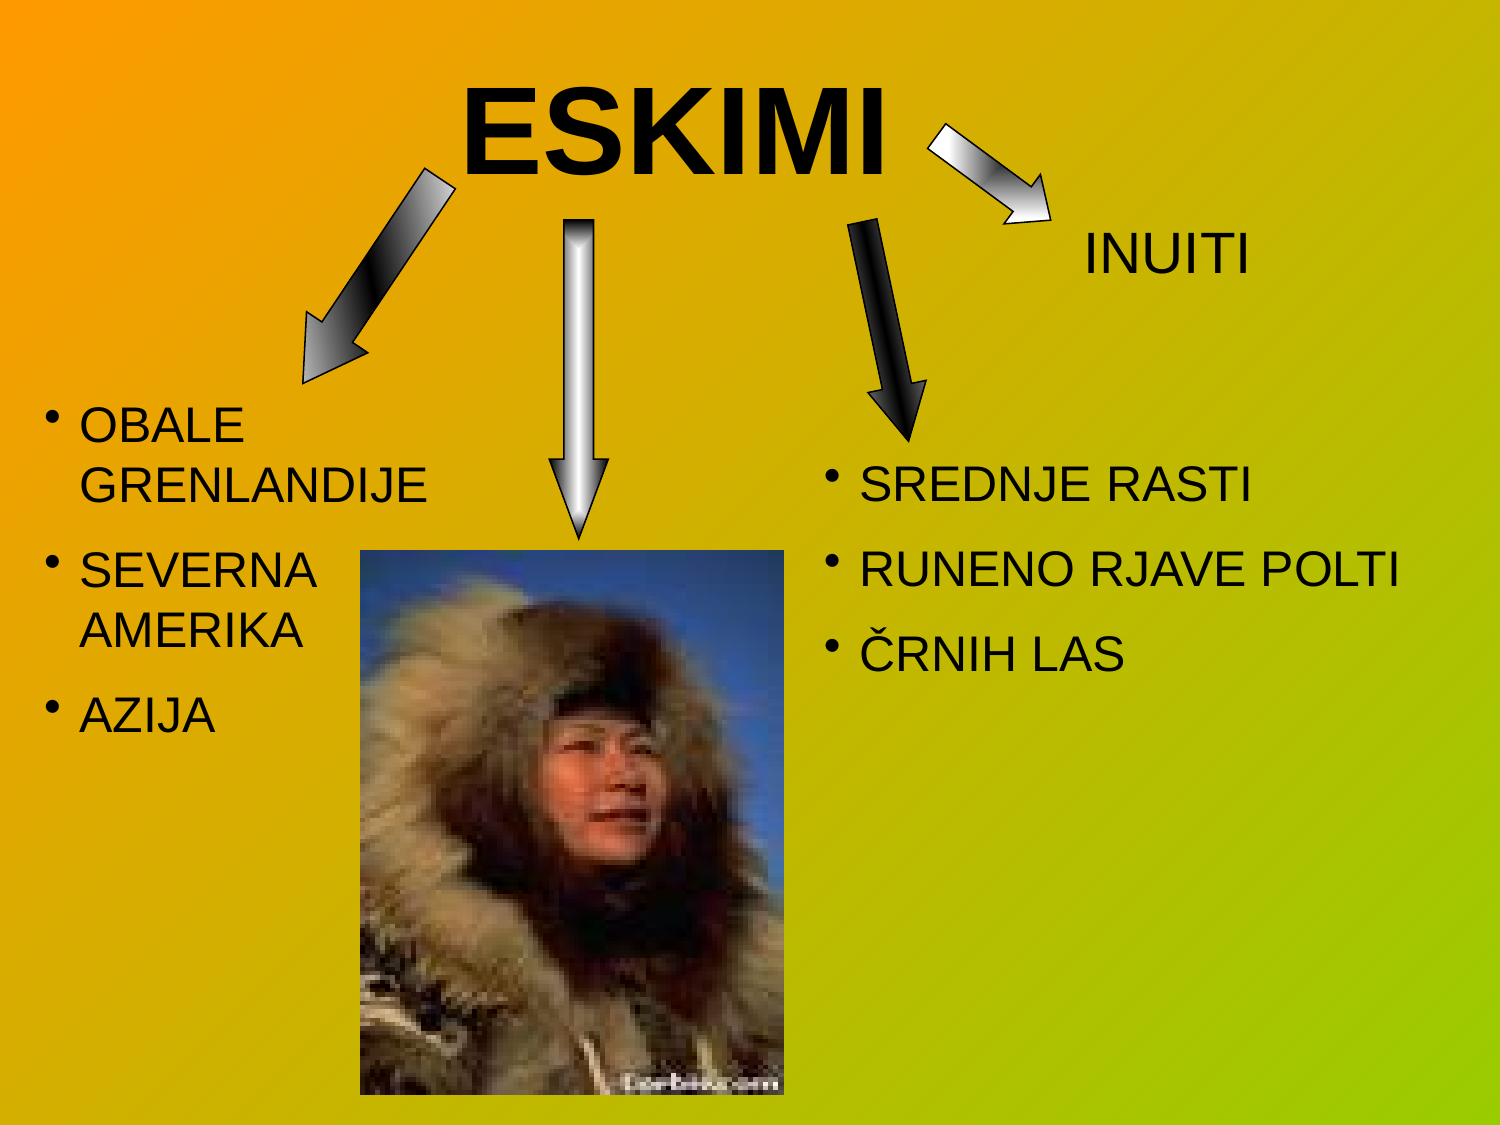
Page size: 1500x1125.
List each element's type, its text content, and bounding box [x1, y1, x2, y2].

picture [360, 550, 784, 1095]
text_box [847, 218, 927, 442]
title ESKIMI [0, 31, 1350, 219]
text_box [302, 168, 456, 384]
text_box INUITI [1069, 208, 1447, 293]
text_box [927, 123, 1051, 224]
text_box [549, 219, 609, 539]
text_box OBALE GRENLANDIJE SEVERNA AMERIKA AZIJA [29, 385, 538, 751]
text_box SREDNJE RASTI RUNENO RJAVE POLTI ČRNIH LAS [809, 444, 1500, 689]
